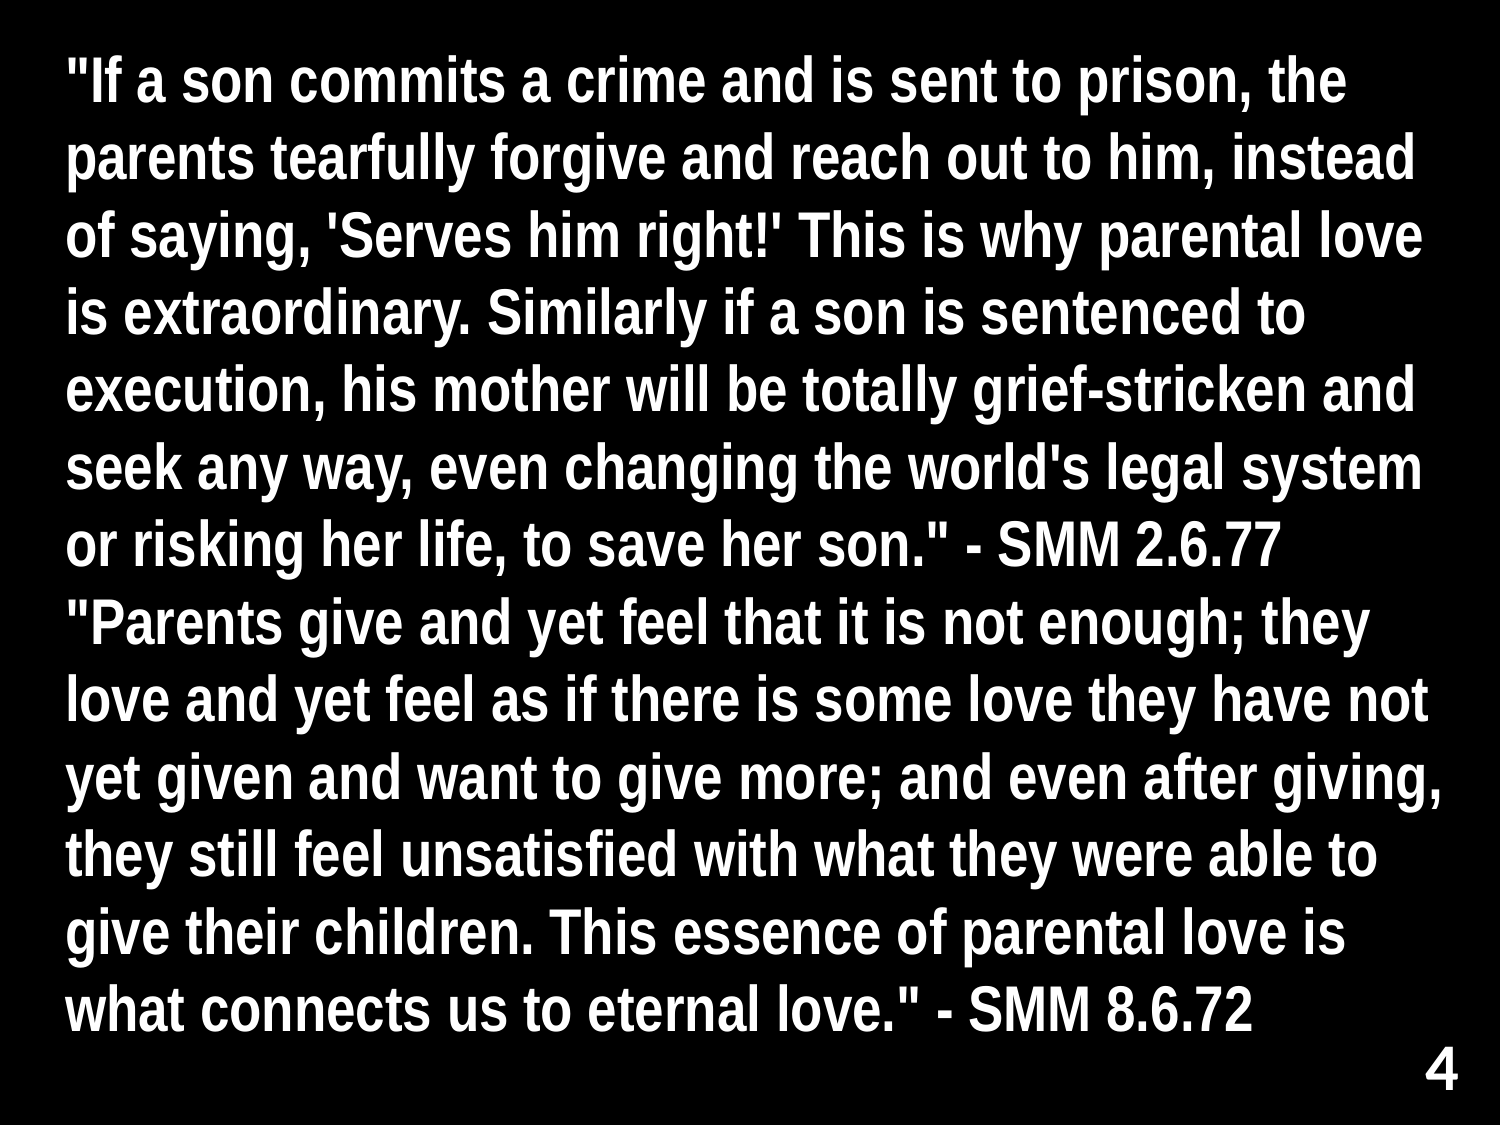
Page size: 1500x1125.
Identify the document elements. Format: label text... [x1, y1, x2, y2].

text_box "If a son commits a crime and is sent to prison, the parents tearfully forgive and reach out to him, instead of saying, 'Serves him right!' This is why parental love is extraordinary. Similarly if a son is sentenced to execution, his mother will be totally grief-stricken and seek any way, even changing the world's legal system or risking her life, to save her son." - SMM 2.6.77 "Parents give and yet feel that it is not enough; they love and yet feel as if there is some love they have not yet given and want to give more; and even after giving, they still feel unsatisfied with what they were able to give their children. This essence of parental love is what connects us to eternal love." - SMM 8.6.72 [50, 30, 1463, 1052]
text_box 4 [1410, 1016, 1476, 1113]
